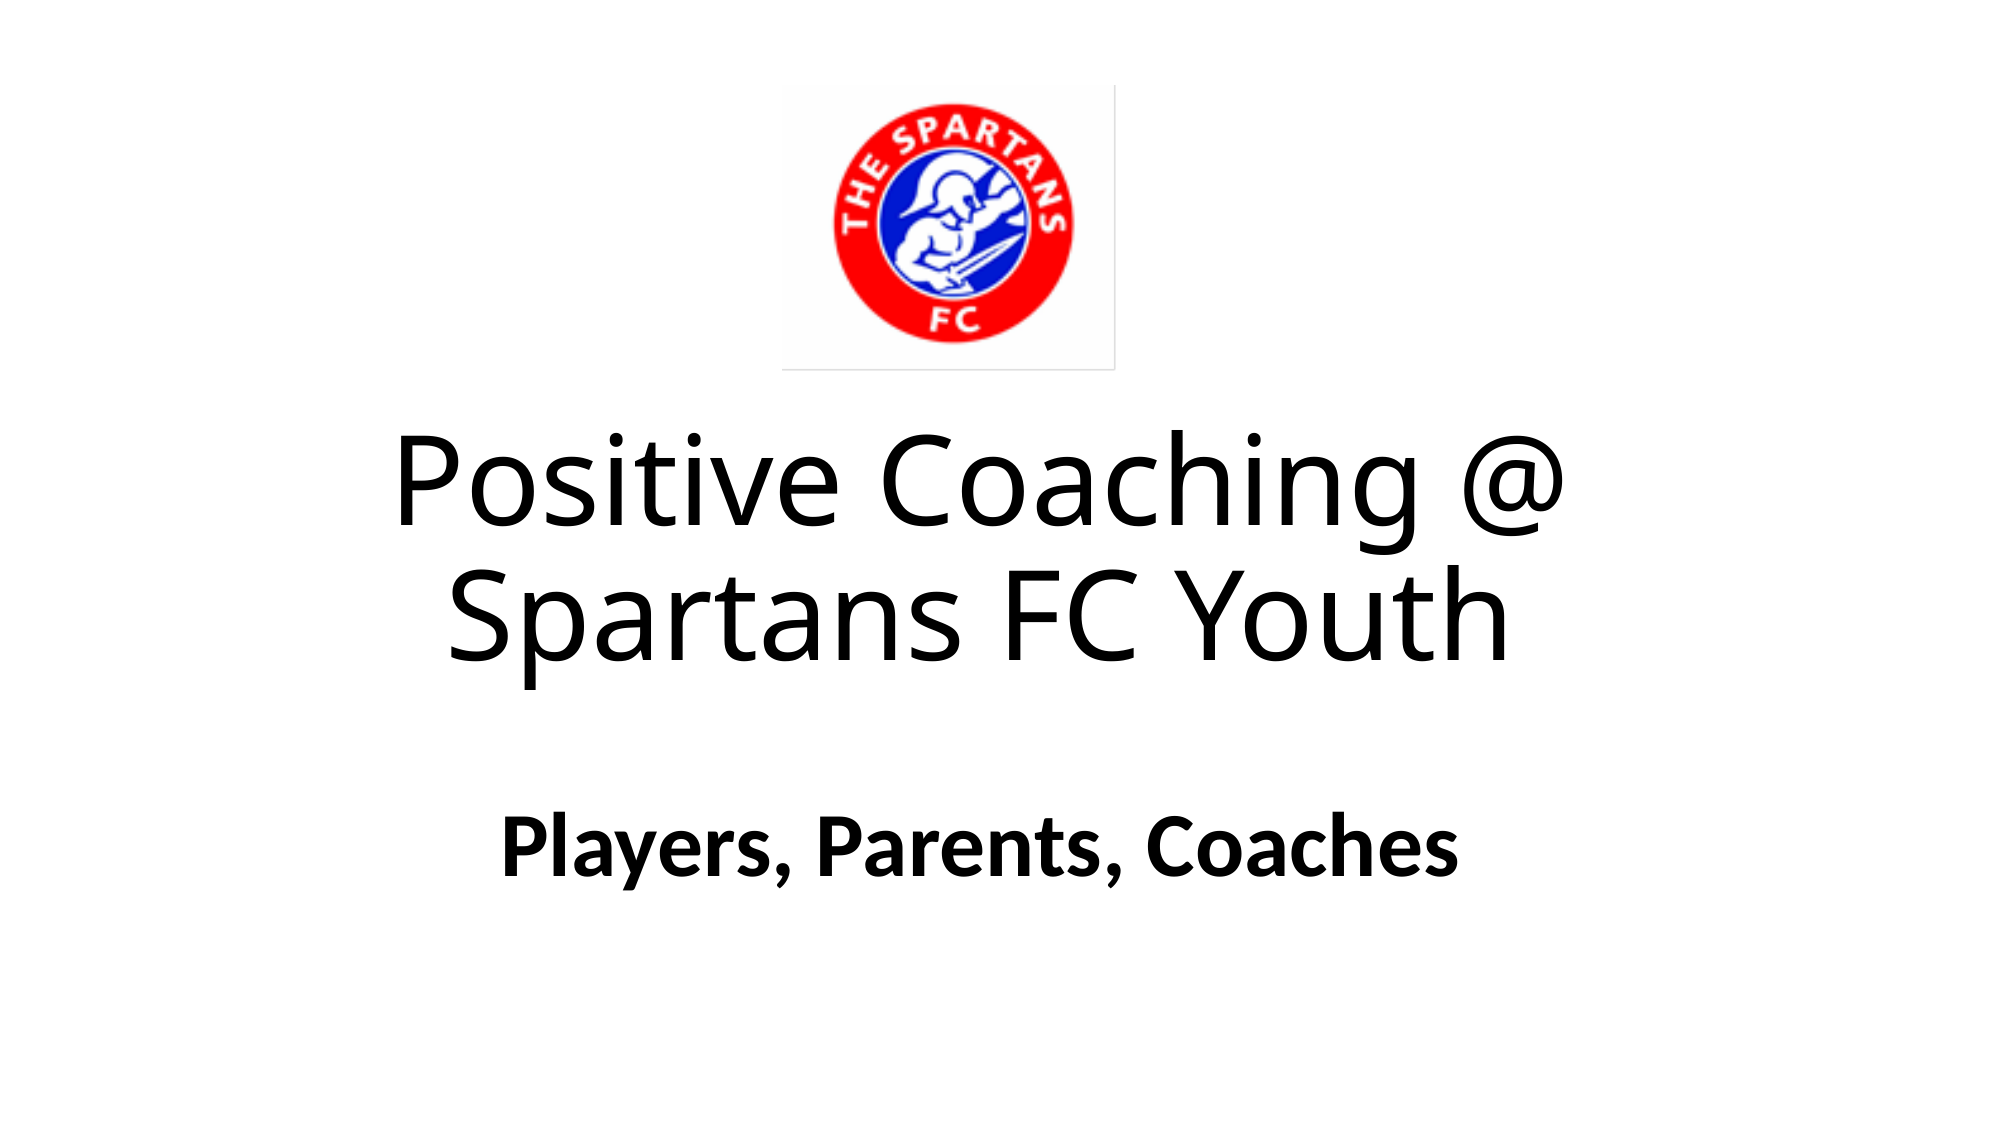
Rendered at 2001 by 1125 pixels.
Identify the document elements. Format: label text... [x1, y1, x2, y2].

subtitle Players, Parents, Coaches [230, 789, 1731, 1062]
picture [782, 85, 1118, 373]
title Positive Coaching @ Spartans FC Youth [230, 302, 1731, 695]
